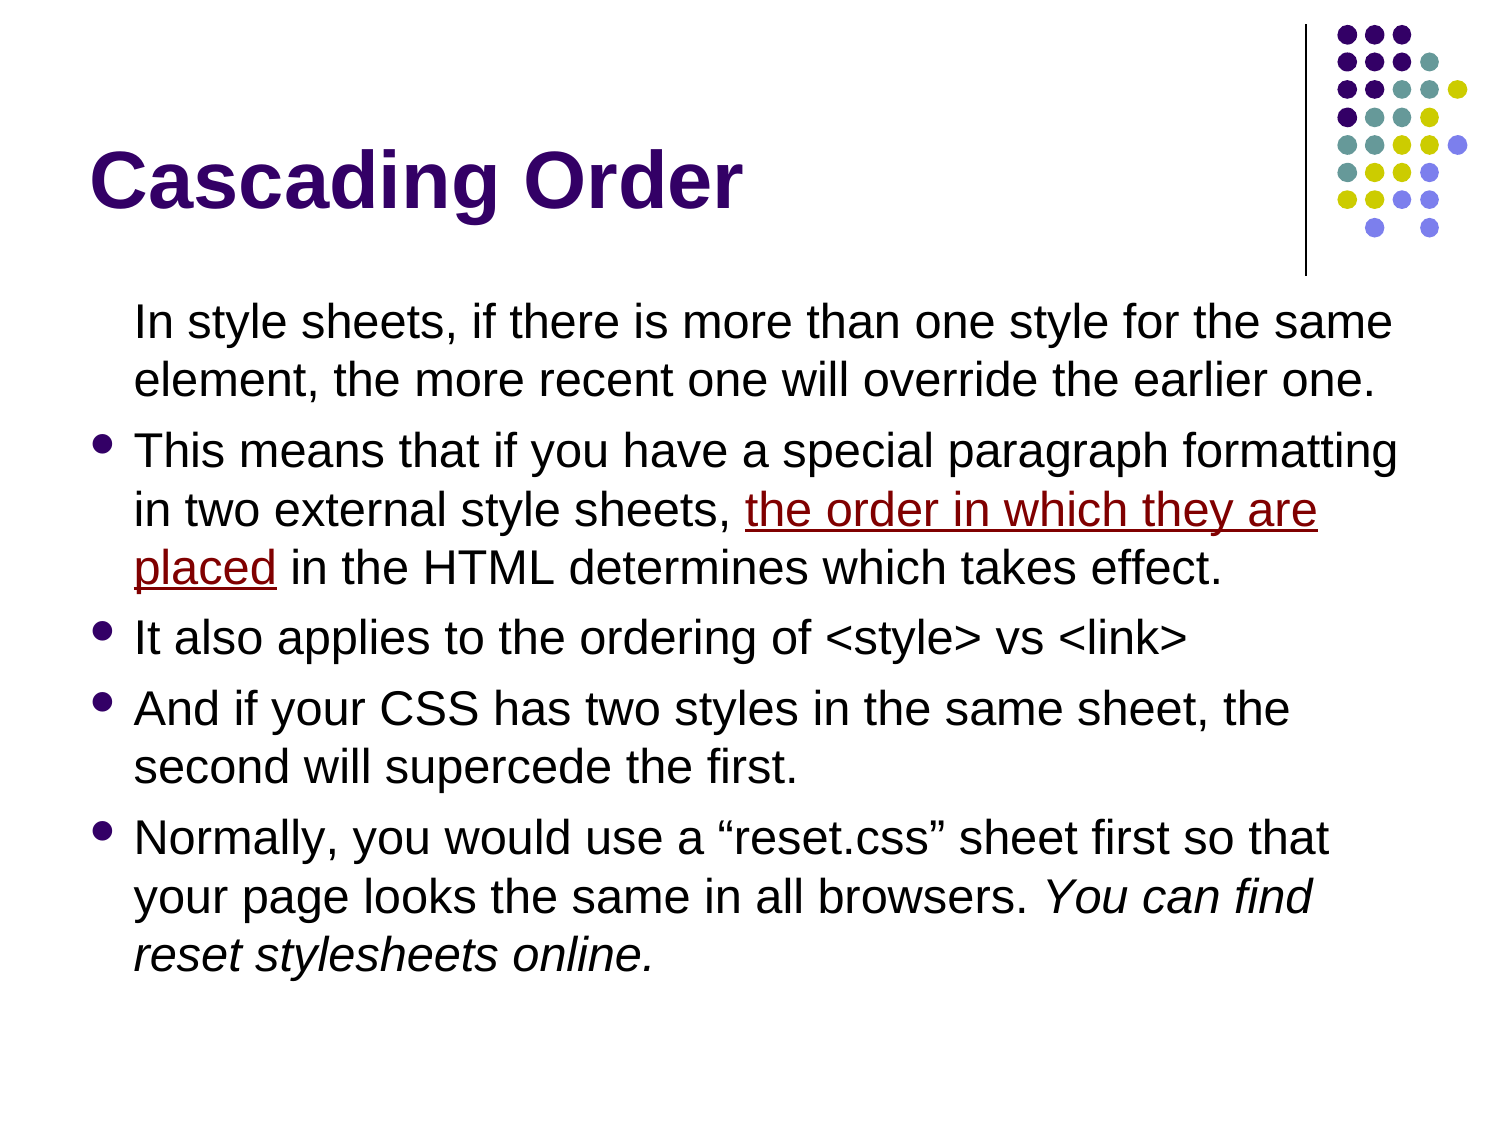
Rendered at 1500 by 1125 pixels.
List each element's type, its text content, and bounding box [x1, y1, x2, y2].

title Cascading Order [74, 20, 1313, 233]
list In style sheets, if there is more than one style for the same element, the more recent one will override the earlier one. This means that if you have a special paragraph formatting in two external style sheets, the order in which they are placed in the HTML determines which takes effect. It also applies to the ordering of <style> vs <link> And if your CSS has two styles in the same sheet, the second will supercede the first. Normally, you would use a “reset.css” sheet first so that your page looks the same in all browsers. You can find reset stylesheets online. [75, 282, 1426, 1004]
